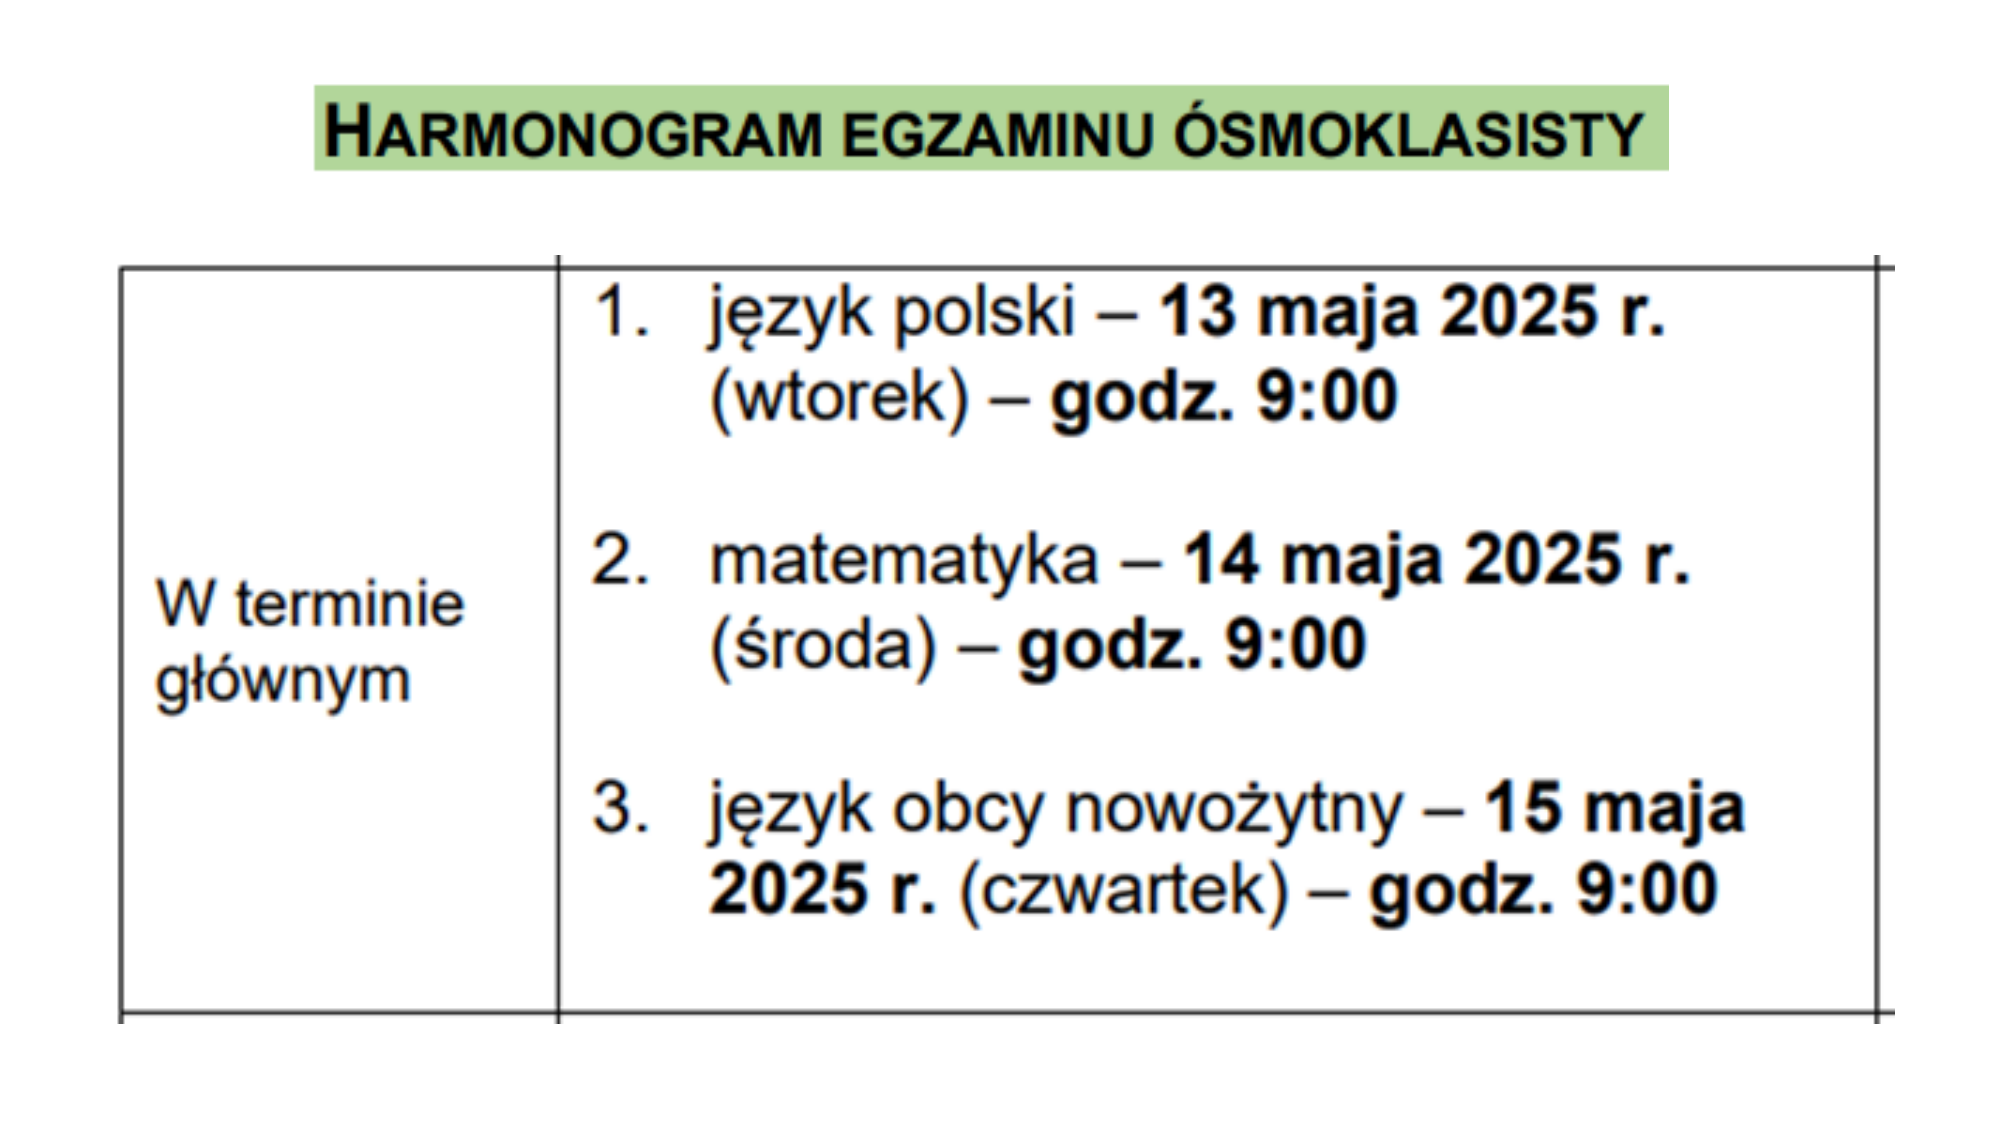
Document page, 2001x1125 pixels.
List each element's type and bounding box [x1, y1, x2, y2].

picture [105, 255, 1895, 1024]
picture [304, 69, 1669, 180]
